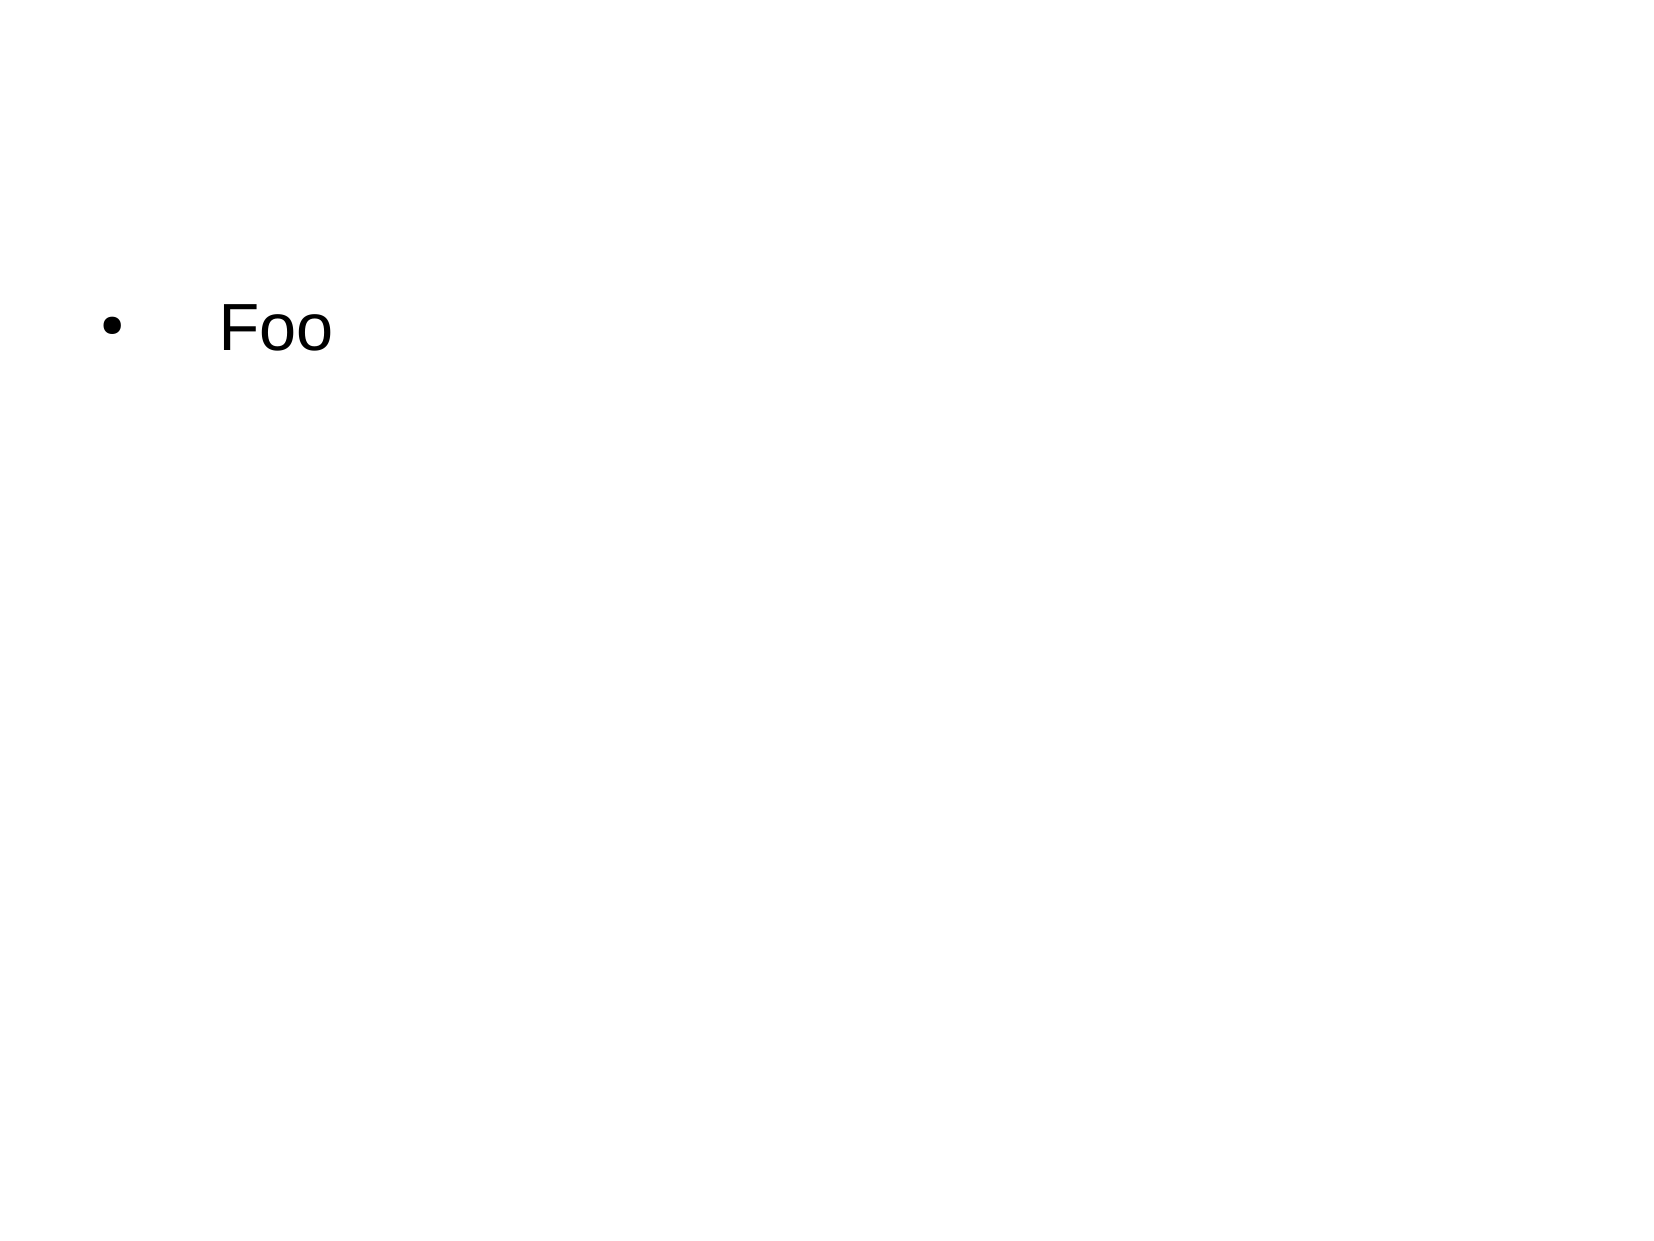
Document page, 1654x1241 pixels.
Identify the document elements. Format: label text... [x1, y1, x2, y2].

list Foo [82, 290, 1571, 1010]
